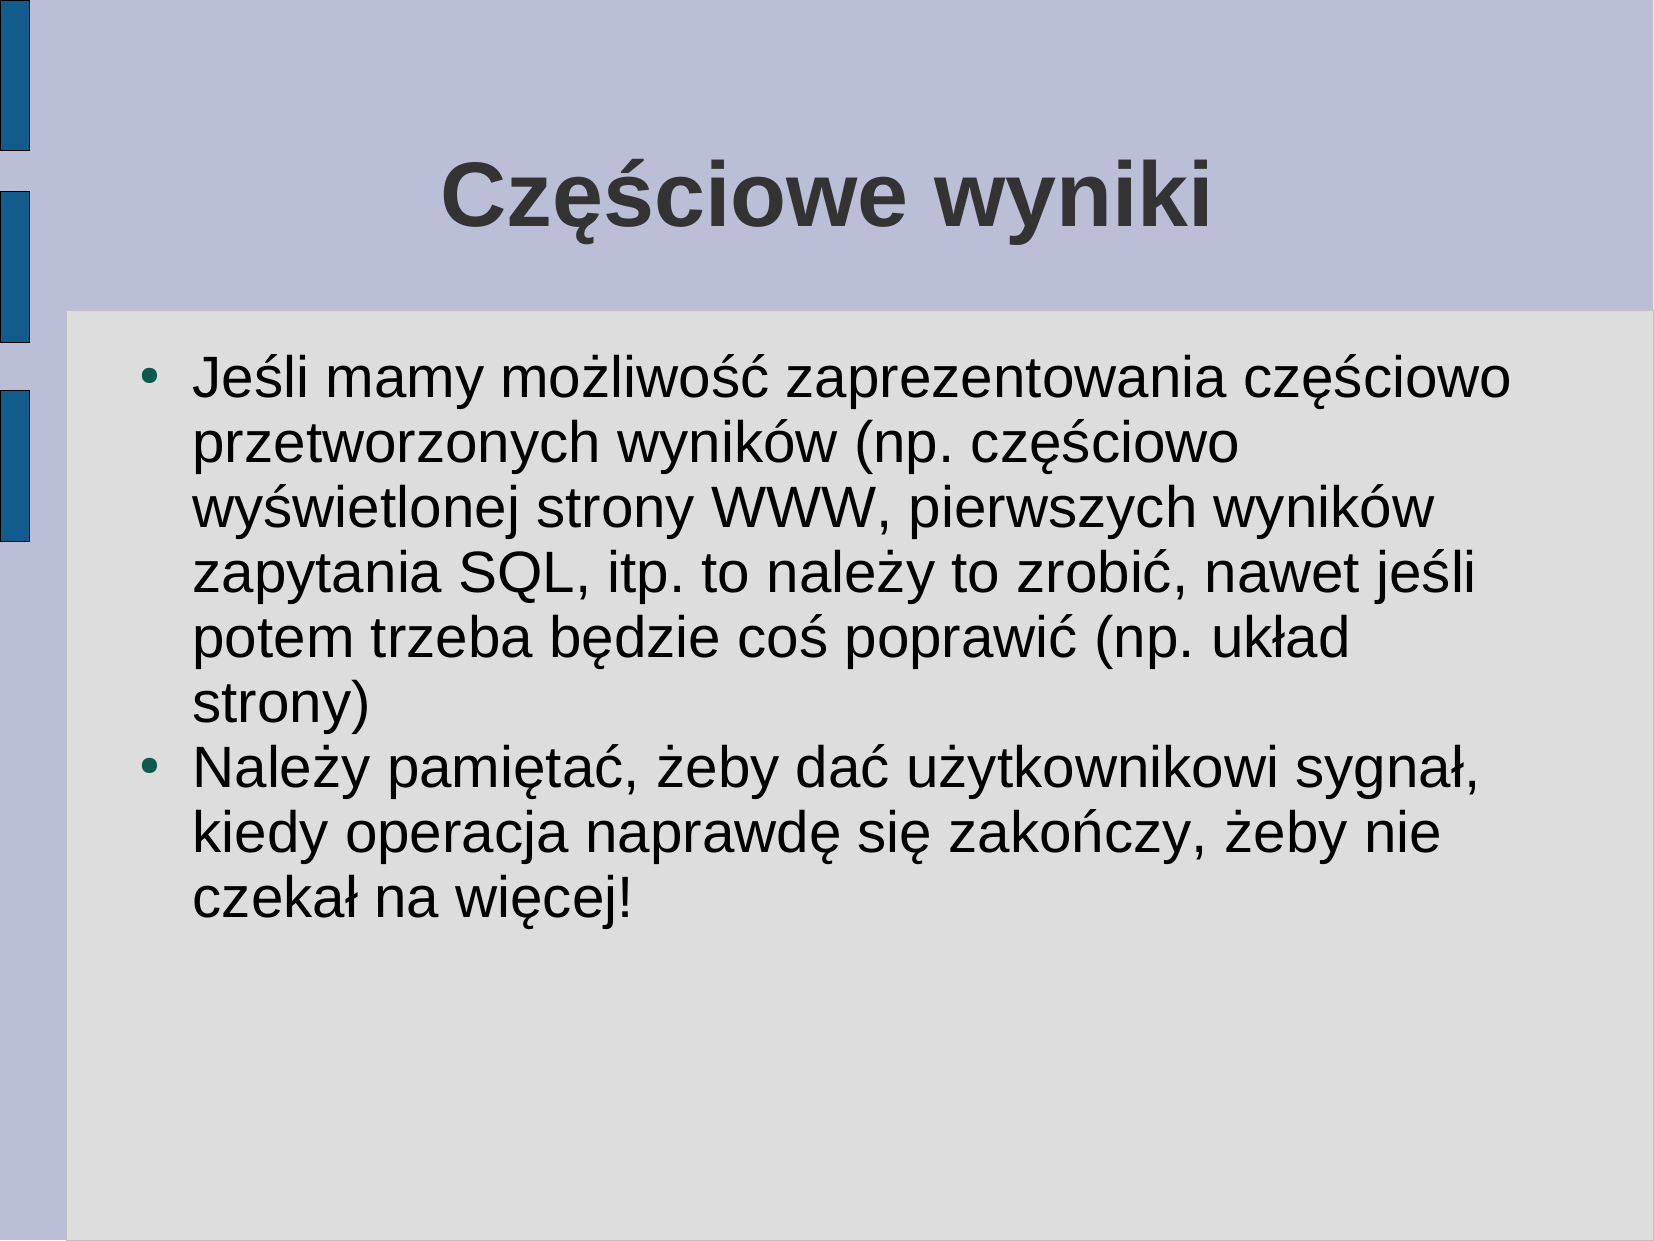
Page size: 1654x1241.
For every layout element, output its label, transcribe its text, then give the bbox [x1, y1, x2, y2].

list Jeśli mamy możliwość zaprezentowania częściowo przetworzonych wyników (np. częściowo wyświetlonej strony WWW, pierwszych wyników zapytania SQL, itp. to należy to zrobić, nawet jeśli potem trzeba będzie coś poprawić (np. układ strony) Należy pamiętać, żeby dać użytkownikowi sygnał, kiedy operacja naprawdę się zakończy, żeby nie czekał na więcej! [121, 344, 1534, 1127]
title Częściowe wyniki [121, 91, 1534, 299]
